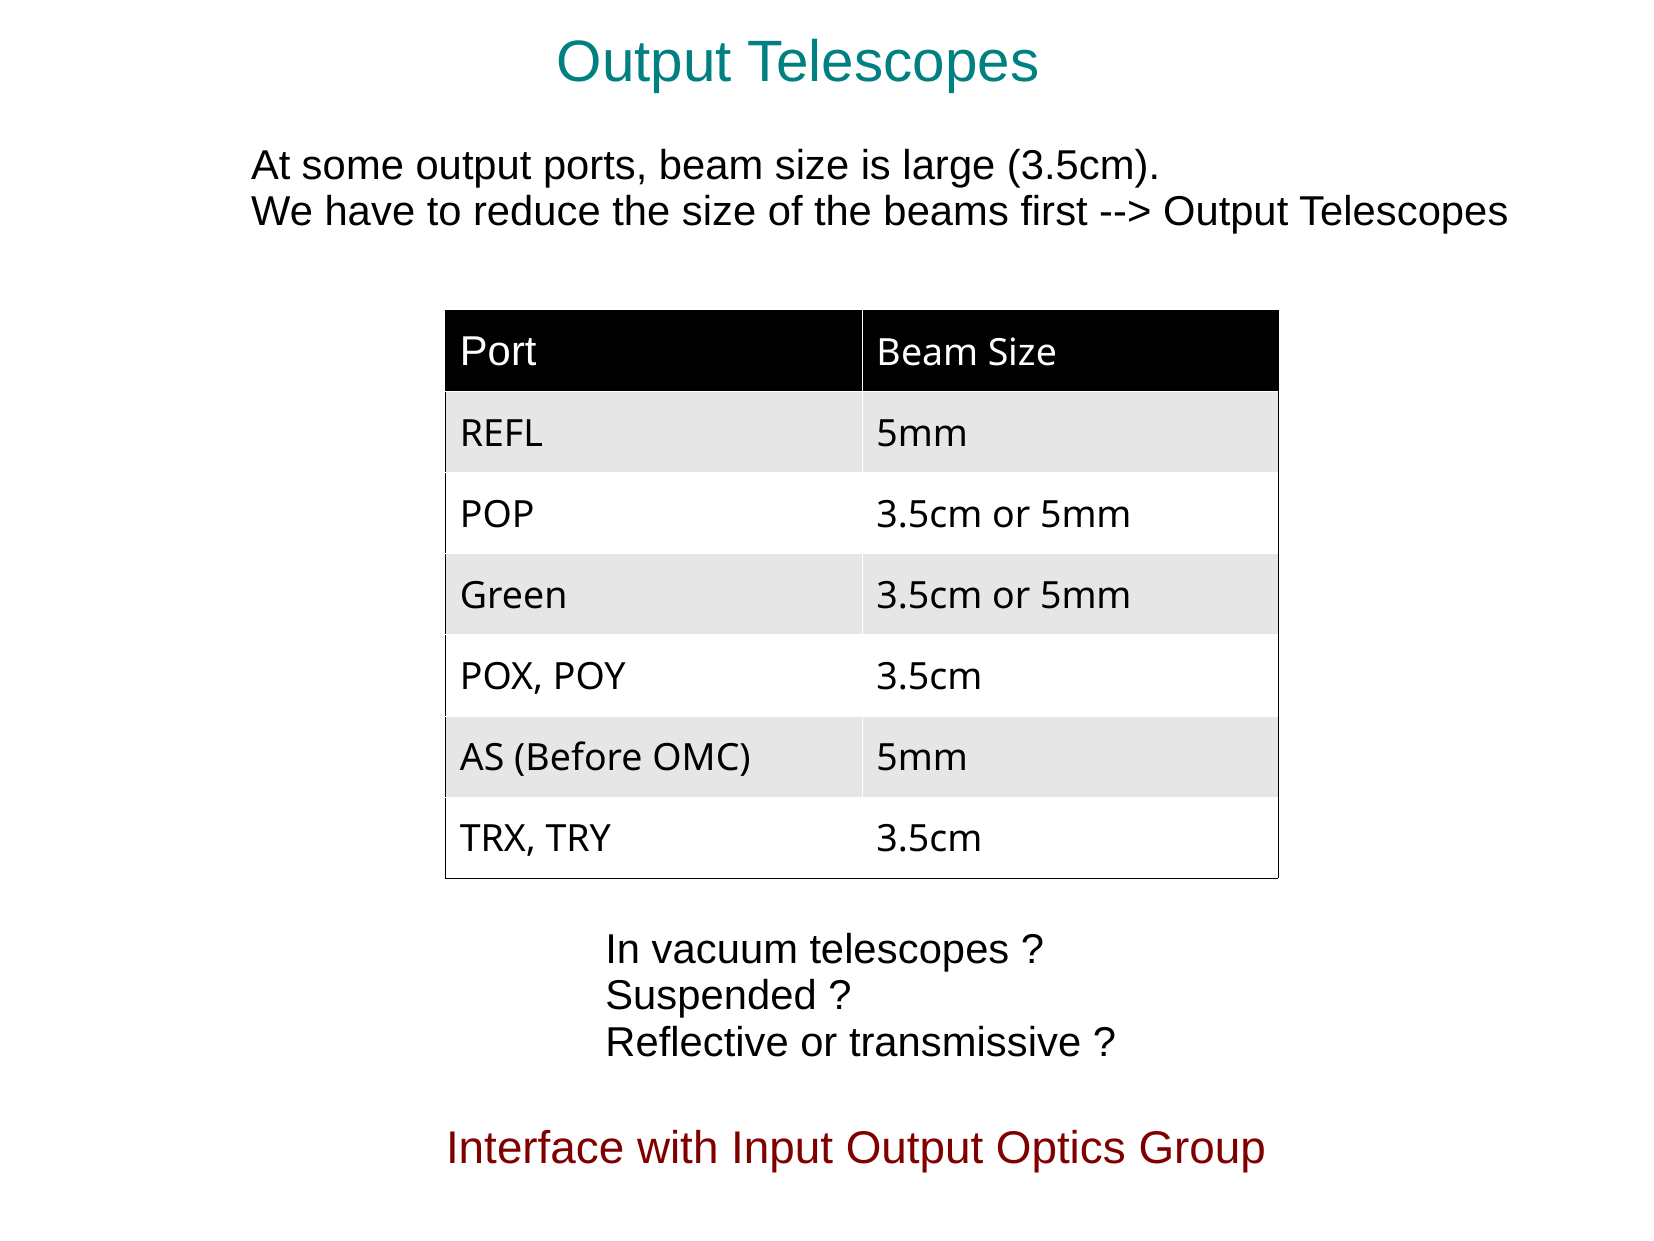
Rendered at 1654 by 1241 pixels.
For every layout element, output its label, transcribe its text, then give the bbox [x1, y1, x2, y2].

table_cell POP [446, 473, 862, 553]
text_box Interface with Input Output Optics Group [431, 1114, 1282, 1181]
text_box At some output ports, beam size is large (3.5cm). We have to reduce the size of the beams first --> Output Telescopes [236, 134, 1524, 242]
table_cell 5mm [863, 717, 1278, 797]
text_box In vacuum telescopes ? Suspended ? Reflective or transmissive ? [590, 918, 1132, 1073]
table_header Port [446, 311, 862, 391]
table_cell POX, POY [446, 635, 862, 716]
table_cell 5mm [863, 392, 1278, 472]
table_cell 3.5cm or 5mm [863, 473, 1278, 553]
table_cell REFL [446, 392, 862, 472]
text_box Output Telescopes [542, 21, 1055, 102]
table_cell AS (Before OMC) [446, 717, 862, 797]
table_cell Green [446, 554, 862, 634]
table_cell 3.5cm or 5mm [863, 554, 1278, 634]
table_cell TRX, TRY [446, 798, 862, 878]
table_header Beam Size [863, 311, 1278, 391]
table_cell 3.5cm [863, 635, 1278, 716]
table_cell 3.5cm [863, 798, 1278, 878]
